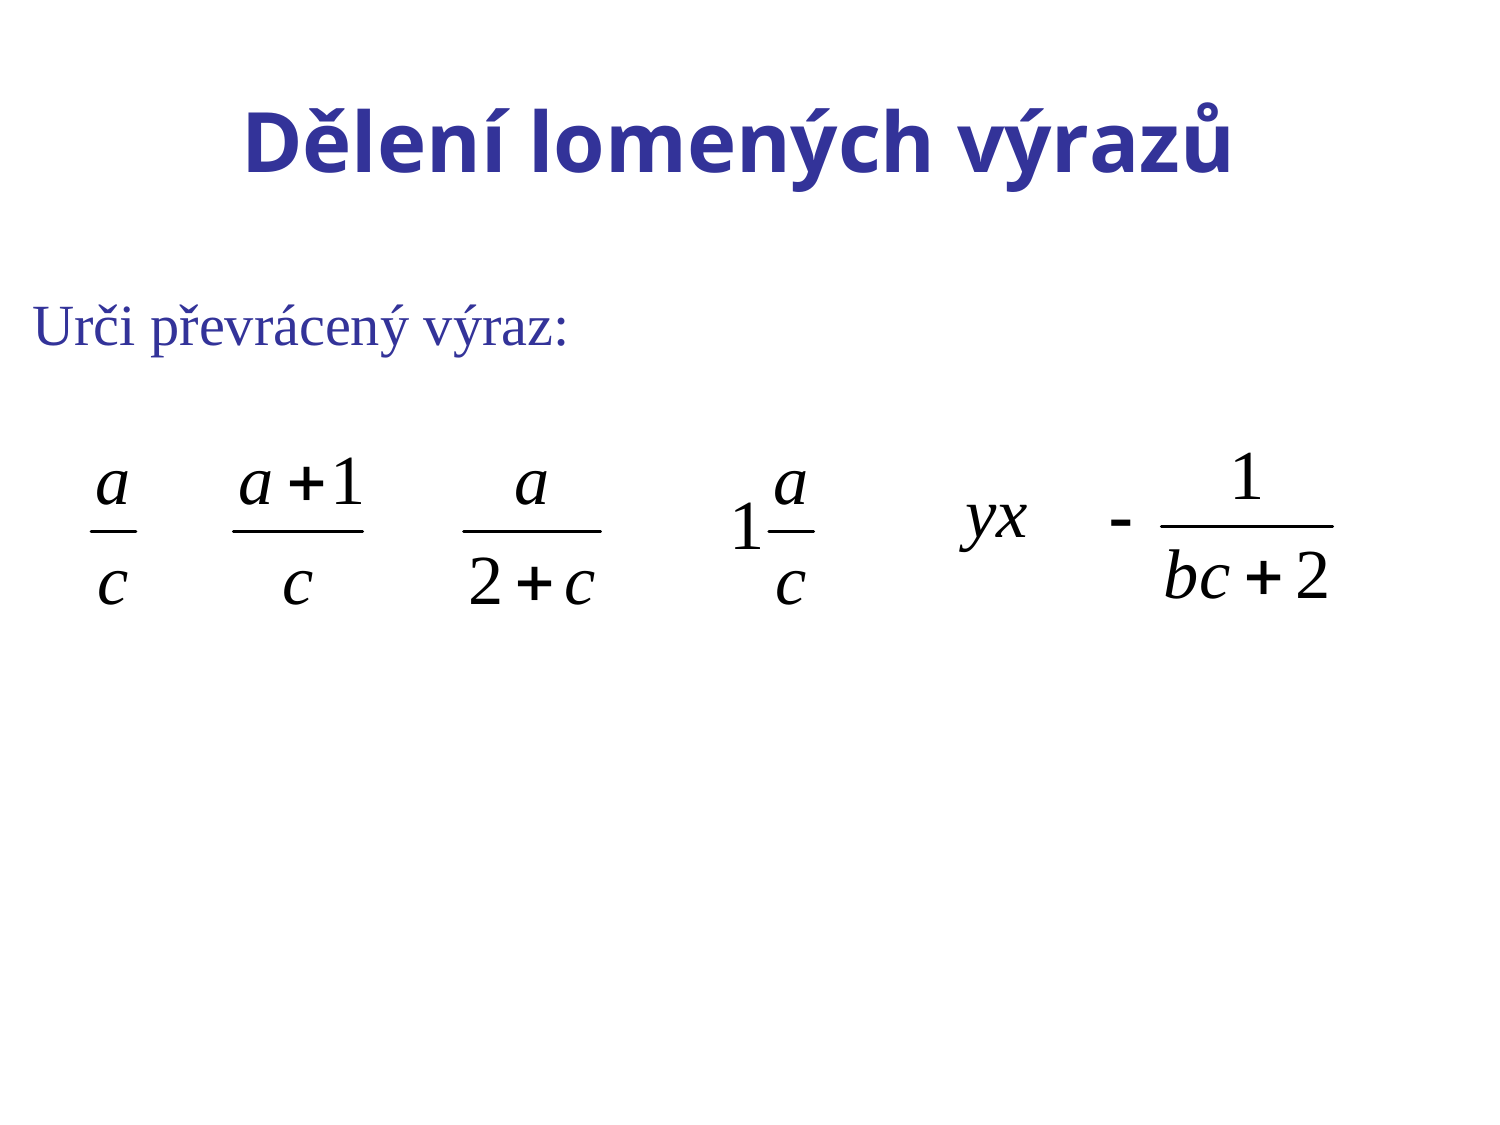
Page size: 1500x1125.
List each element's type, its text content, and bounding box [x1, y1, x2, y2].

chart [79, 437, 150, 620]
chart [948, 490, 1043, 567]
text_box Urči převrácený výraz: [17, 278, 656, 365]
title Dělení lomených výrazů [75, 45, 1426, 233]
chart [726, 437, 827, 620]
chart [451, 437, 616, 620]
chart [221, 437, 380, 620]
chart [1098, 432, 1346, 615]
